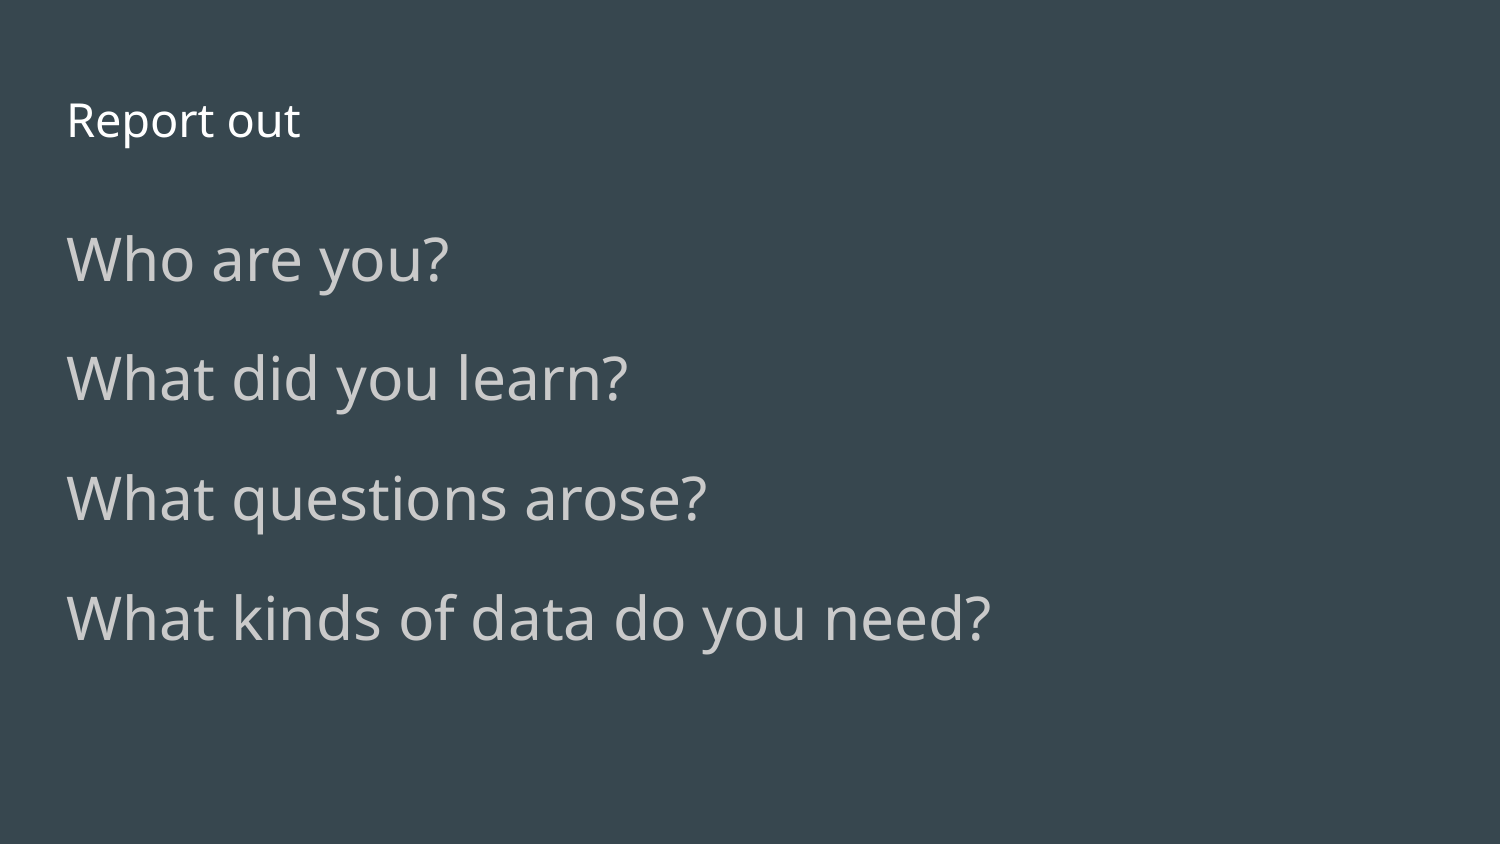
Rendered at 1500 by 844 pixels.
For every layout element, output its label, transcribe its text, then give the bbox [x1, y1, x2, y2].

title Report out [51, 72, 1449, 167]
list Who are you? What did you learn? What questions arose? What kinds of data do you need? [51, 189, 1449, 750]
